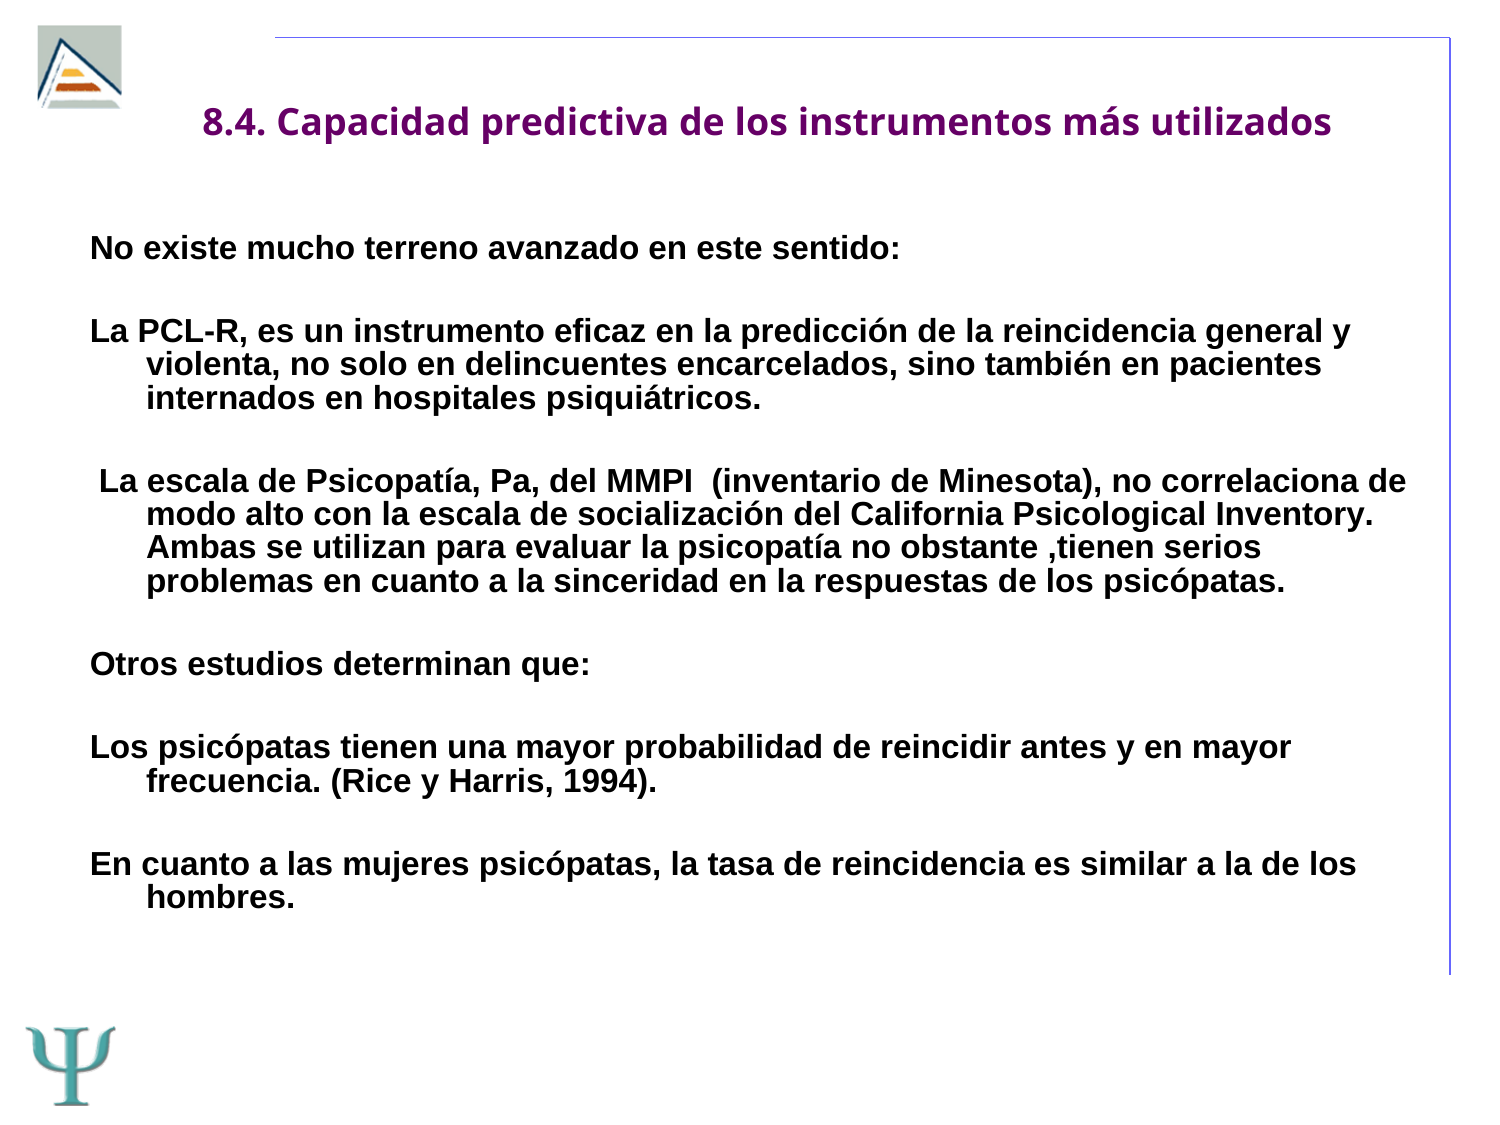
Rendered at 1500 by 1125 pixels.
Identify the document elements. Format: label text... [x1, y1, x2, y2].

picture [37, 24, 122, 109]
title 8.4. Capacidad predictiva de los instrumentos más utilizados [135, 74, 1401, 168]
picture [24, 1024, 75, 1106]
list No existe mucho terreno avanzado en este sentido: La PCL-R, es un instrumento eficaz en la predicción de la reincidencia general y violenta, no solo en delincuentes encarcelados, sino también en pacientes internados en hospitales psiquiátricos. La escala de Psicopatía, Pa, del MMPI (inventario de Minesota), no correlaciona de modo alto con la escala de socialización del California Psicological Inventory. Ambas se utilizan para evaluar la psicopatía no obstante ,tienen serios problemas en cuanto a la sinceridad en la respuestas de los psicópatas. Otros estudios determinan que: Los psicópatas tienen una mayor probabilidad de reincidir antes y en mayor frecuencia. (Rice y Harris, 1994). En cuanto a las mujeres psicópatas, la tasa de reincidencia es similar a la de los hombres. [75, 224, 1426, 1125]
